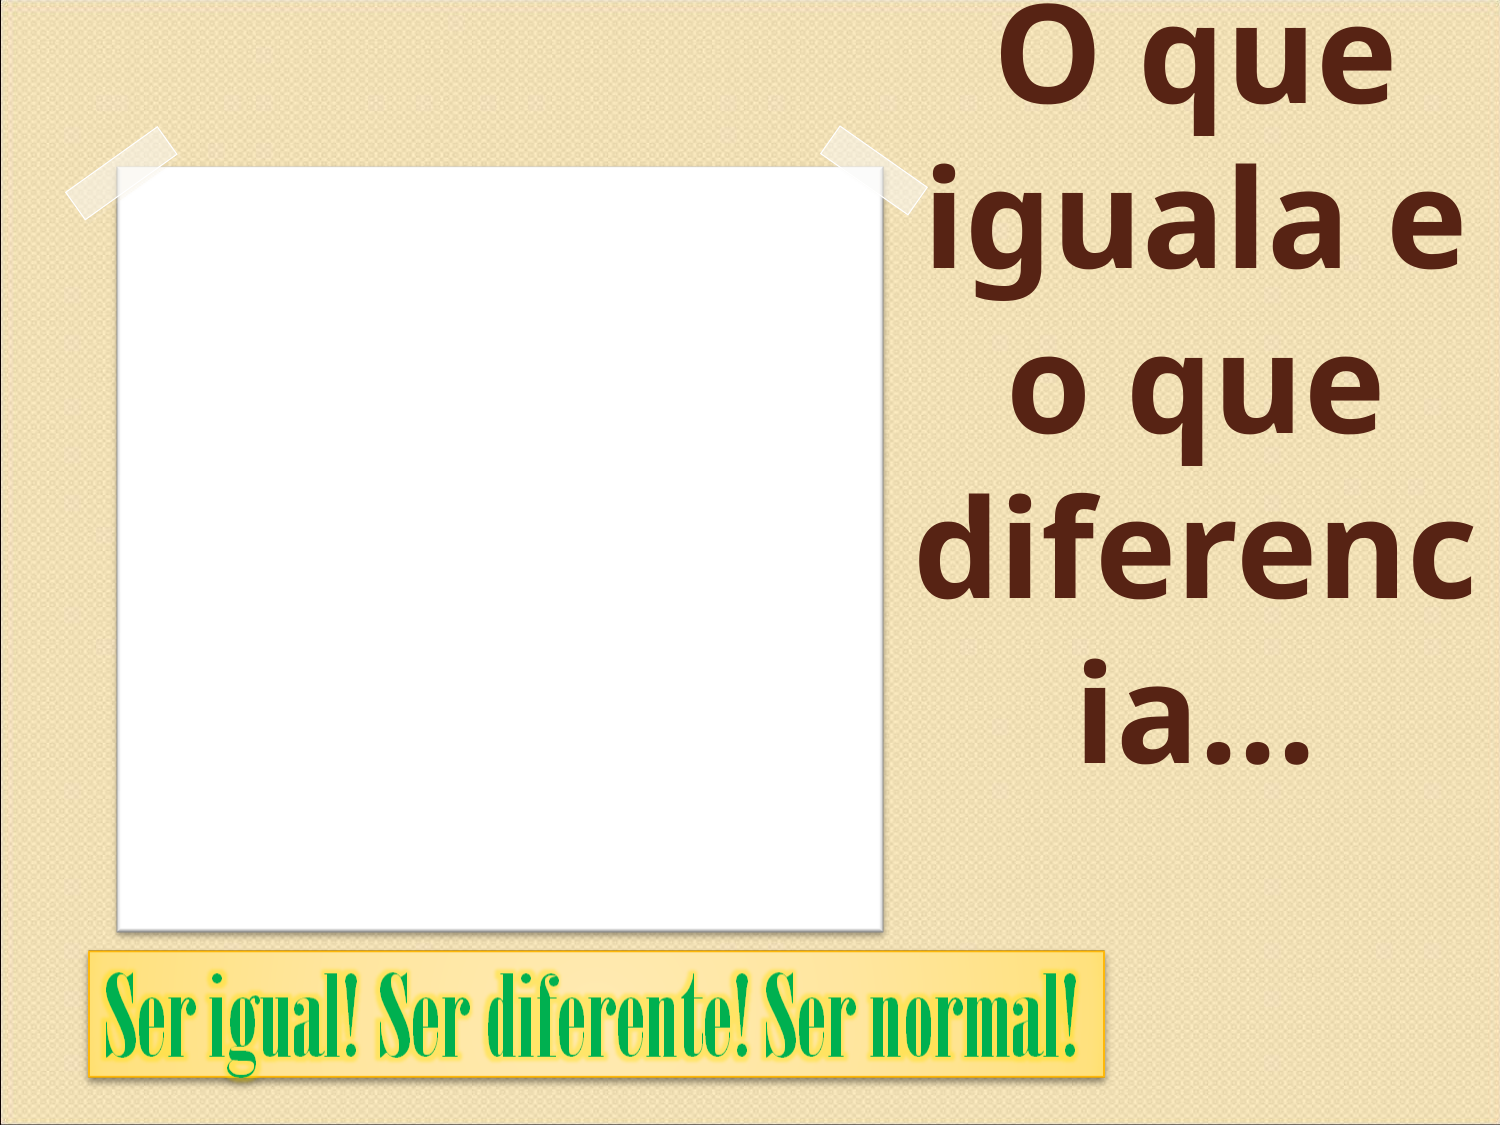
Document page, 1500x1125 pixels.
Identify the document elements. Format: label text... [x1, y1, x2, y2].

picture [0, 0, 1500, 1125]
title O que iguala e o que diferencia... [891, 0, 1500, 799]
text_box [15, 895, 1169, 1108]
